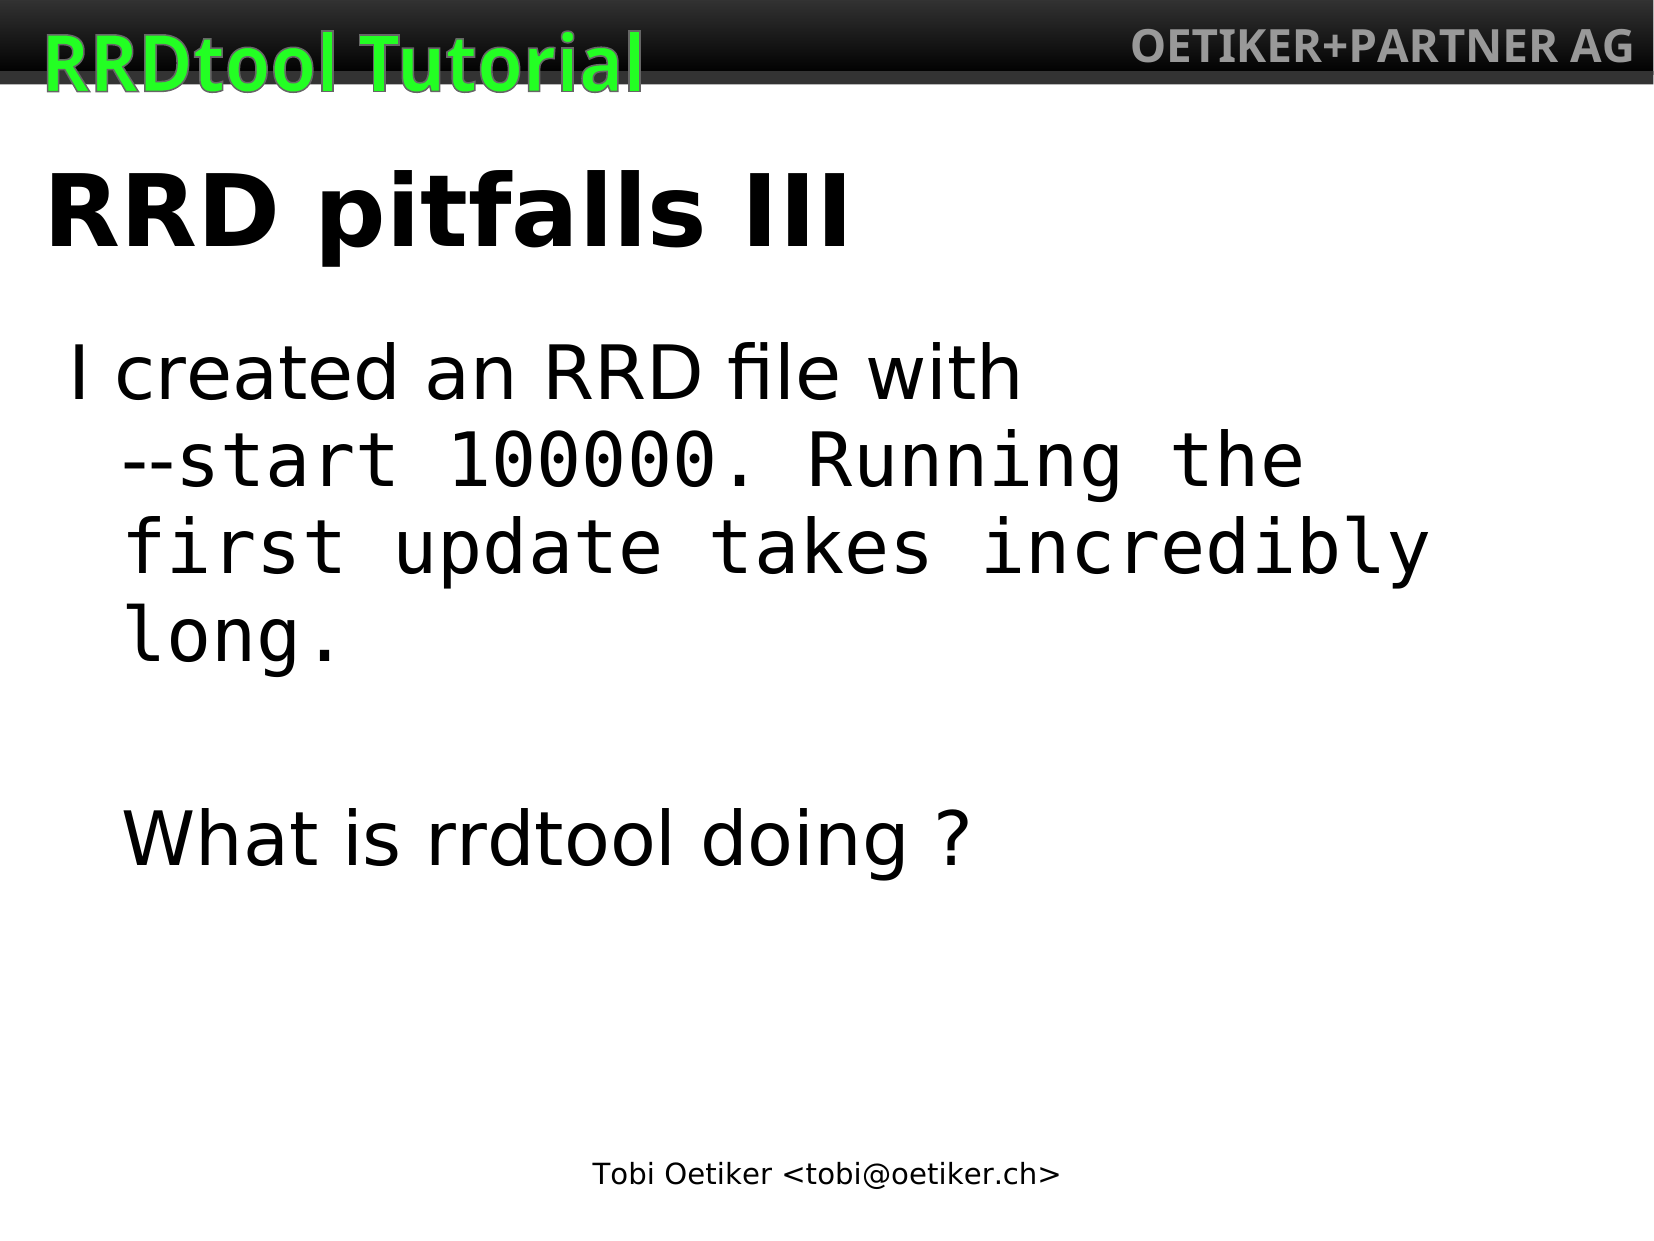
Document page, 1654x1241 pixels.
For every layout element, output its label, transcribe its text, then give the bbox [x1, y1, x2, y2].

list I created an RRD file with --start 100000. Running the first update takes incredibly long. What is rrdtool doing ? [50, 329, 1571, 1099]
title RRD pitfalls III [43, 137, 1582, 287]
